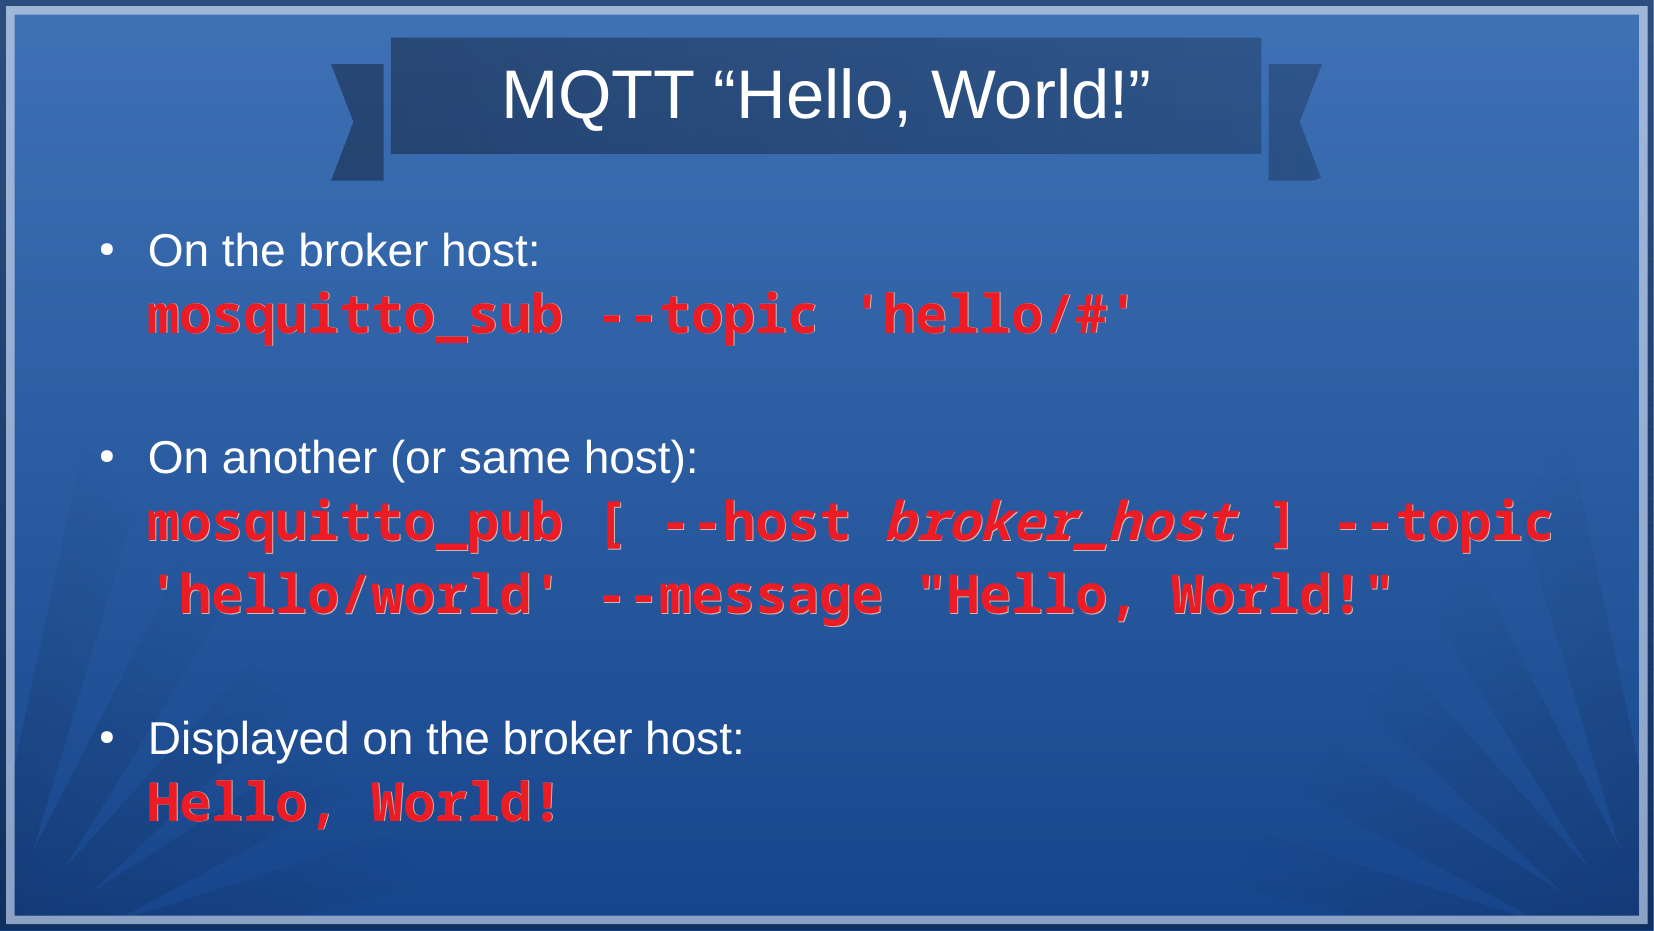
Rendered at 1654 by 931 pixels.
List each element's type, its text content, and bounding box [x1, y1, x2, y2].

list On the broker host: mosquitto_sub --topic 'hello/#' On another (or same host): mosquitto_pub [ --host broker_host ] --topic 'hello/world' --message "Hello, World!" Displayed on the broker host: Hello, World! [82, 224, 1571, 848]
title MQTT “Hello, World!” [389, 35, 1264, 154]
